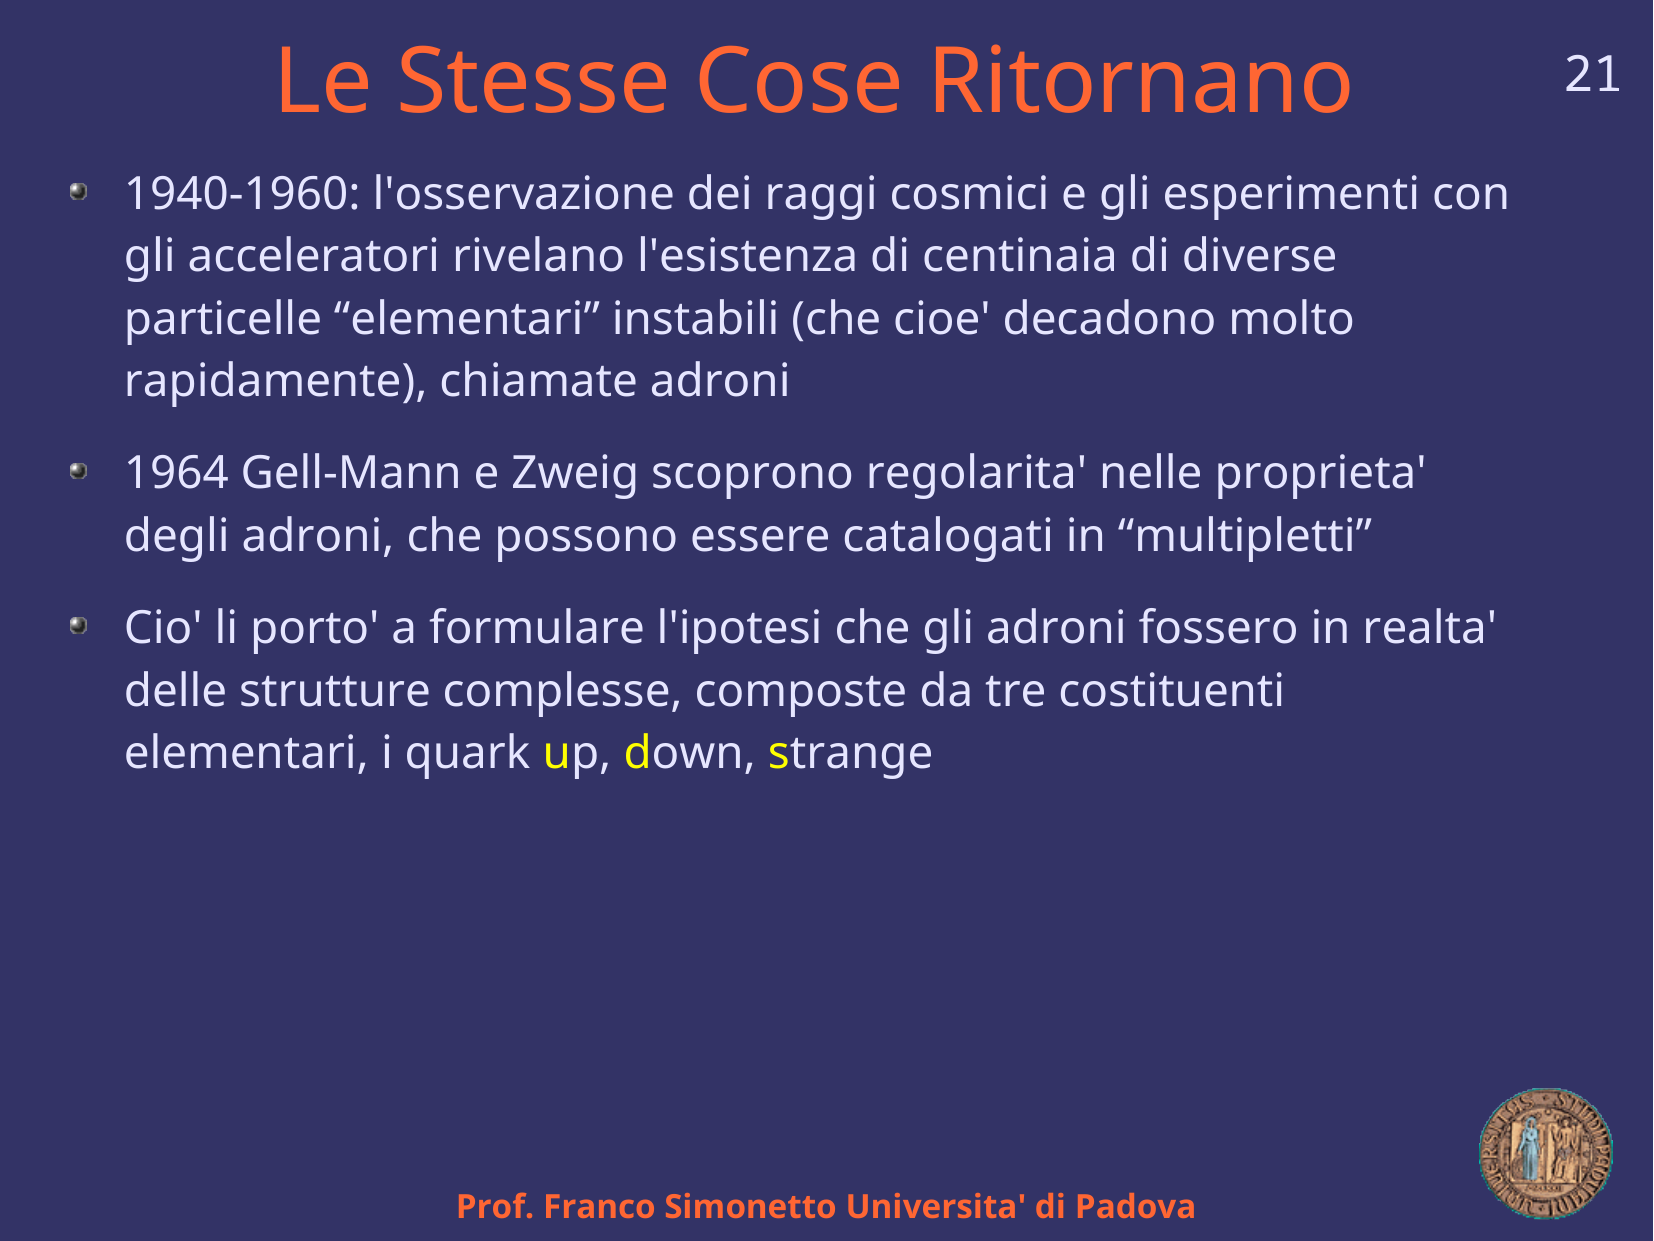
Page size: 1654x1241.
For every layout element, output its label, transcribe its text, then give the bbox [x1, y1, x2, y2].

title Le Stesse Cose Ritornano [242, 8, 1411, 147]
picture [1479, 1087, 1613, 1221]
list 1940-1960: l'osservazione dei raggi cosmici e gli esperimenti con gli acceleratori rivelano l'esistenza di centinaia di diverse particelle “elementari” instabili (che cioe' decadono molto rapidamente), chiamate adroni 1964 Gell-Mann e Zweig scoprono regolarita' nelle proprieta' degli adroni, che possono essere catalogati in “multipletti” Cio' li porto' a formulare l'ipotesi che gli adroni fossero in realta' delle strutture complesse, composte da tre costituenti elementari, i quark up, down, strange [53, 160, 1541, 794]
